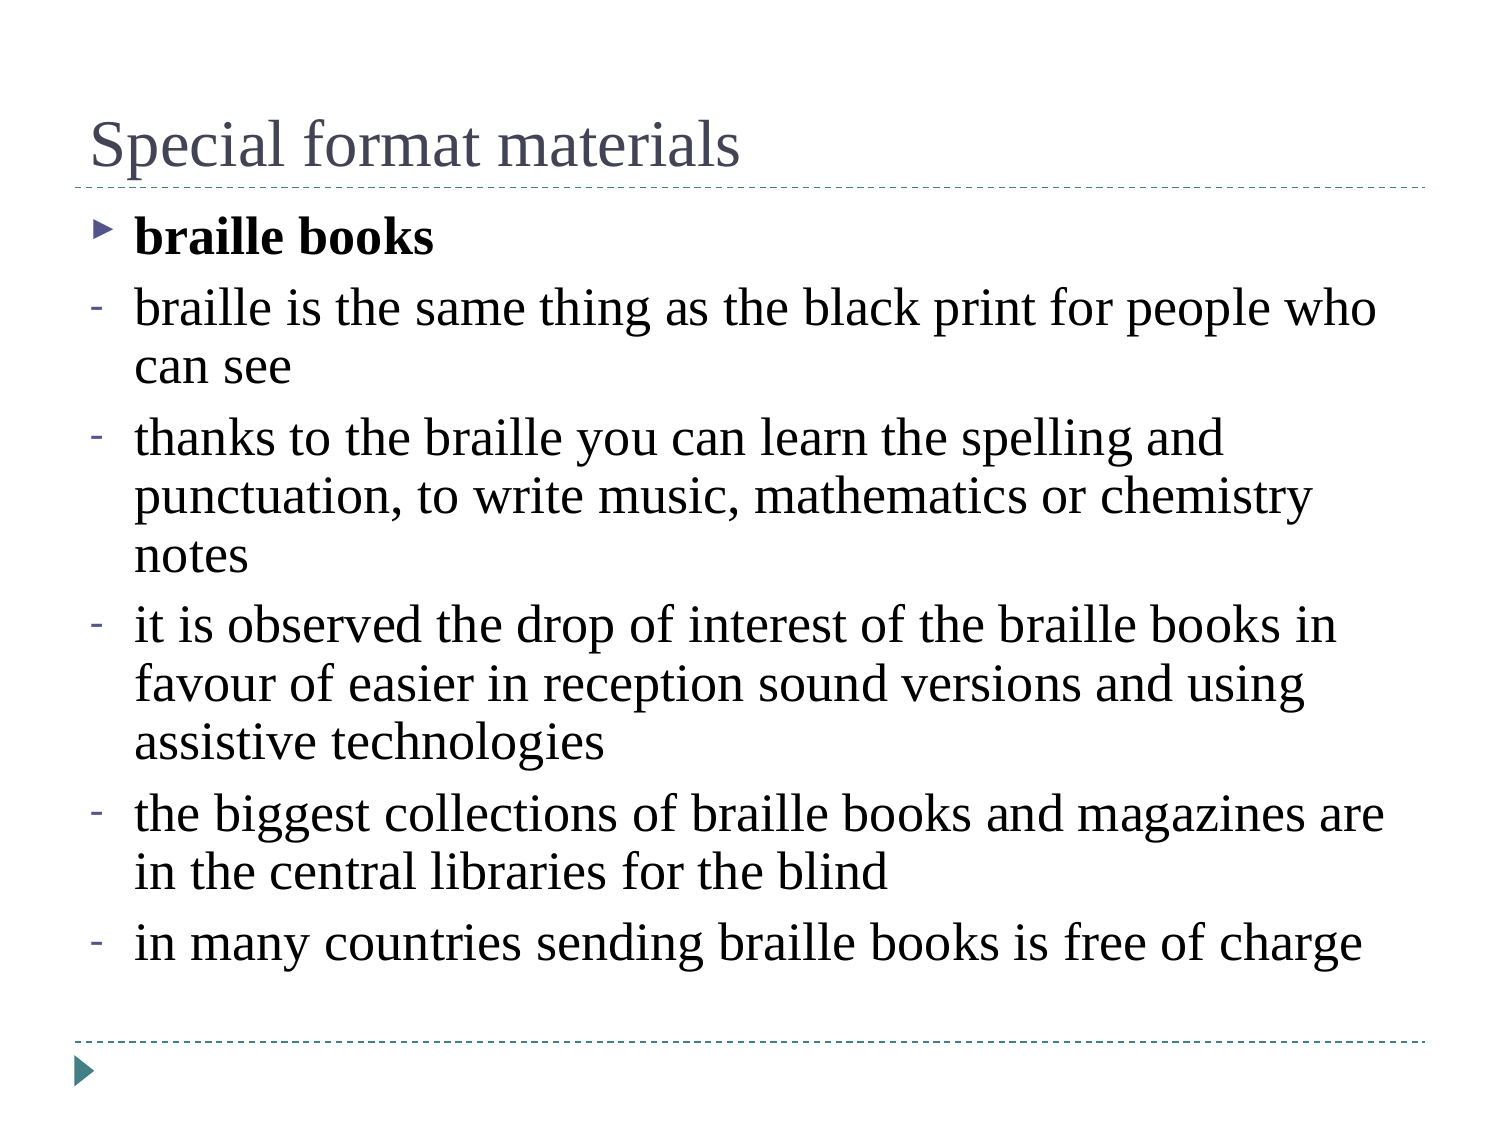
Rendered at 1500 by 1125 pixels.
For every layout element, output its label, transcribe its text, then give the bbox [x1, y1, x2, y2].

title Special format materials [75, 24, 1426, 188]
list braille books braille is the same thing as the black print for people who can see thanks to the braille you can learn the spelling and punctuation, to write music, mathematics or chemistry notes it is observed the drop of interest of the braille books in favour of easier in reception sound versions and using assistive technologies the biggest collections of braille books and magazines are in the central libraries for the blind in many countries sending braille books is free of charge [75, 200, 1426, 1051]
